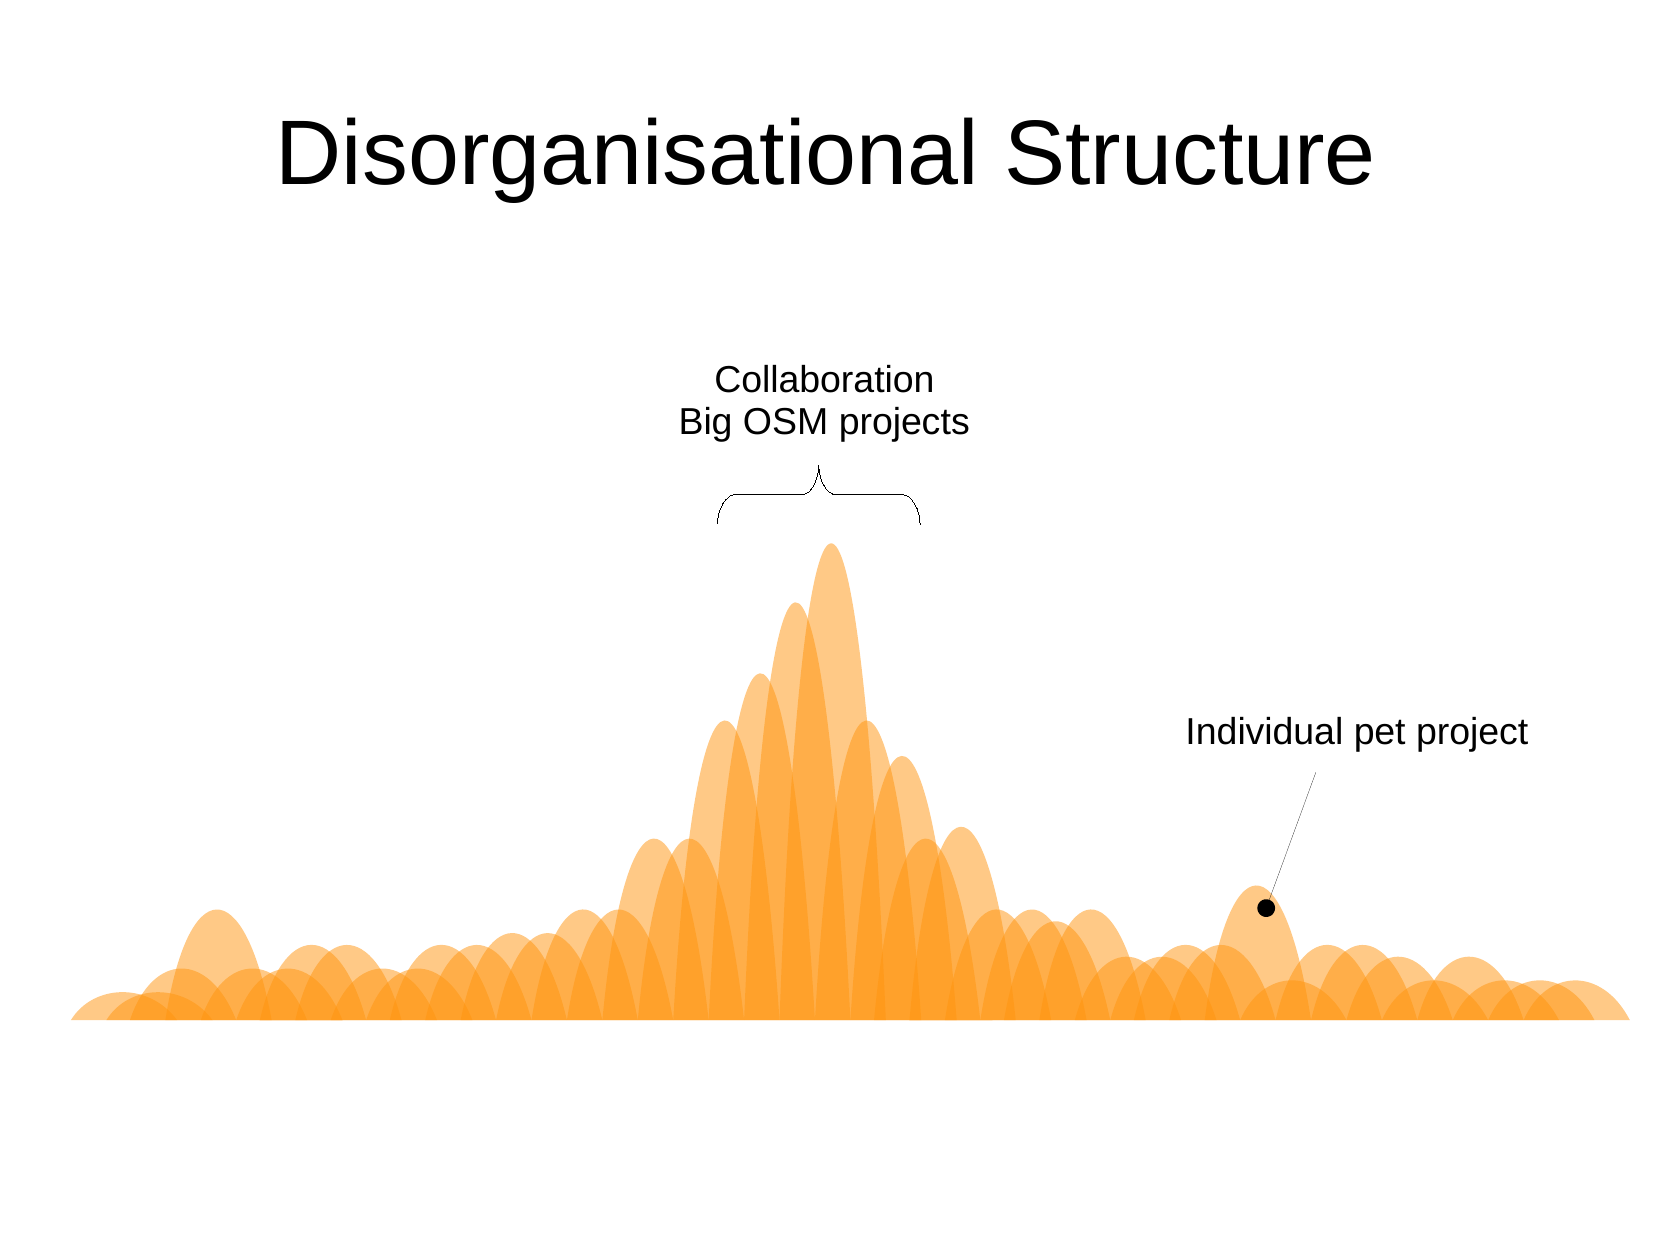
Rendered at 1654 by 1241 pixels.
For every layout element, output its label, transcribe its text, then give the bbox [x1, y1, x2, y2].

text_box [70, 543, 1630, 1021]
text_box Individual pet project [1164, 702, 1550, 763]
title Disorganisational Structure [82, 49, 1571, 257]
text_box Collaboration Big OSM projects [660, 351, 988, 451]
